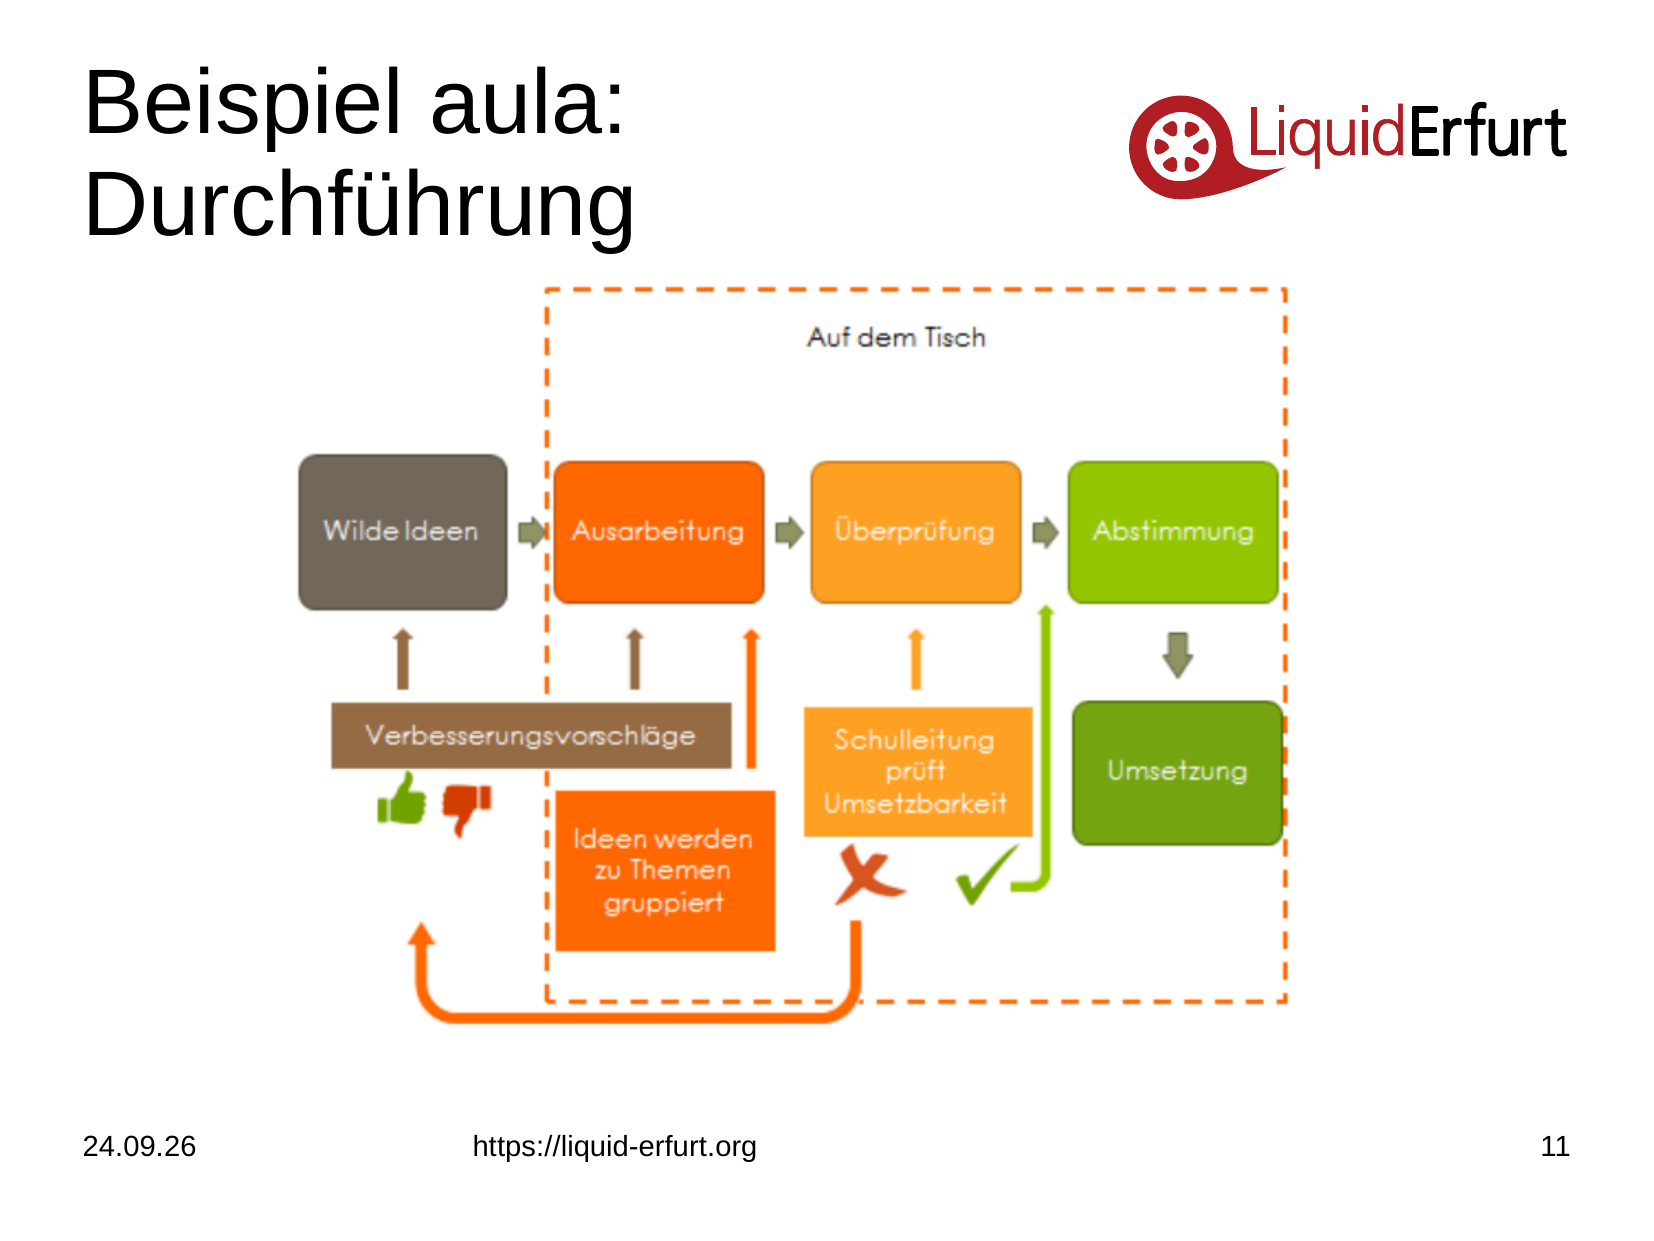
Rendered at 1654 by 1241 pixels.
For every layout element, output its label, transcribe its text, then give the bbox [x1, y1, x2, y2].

picture [261, 259, 1323, 1052]
title Beispiel aula: Durchführung [82, 49, 1571, 257]
